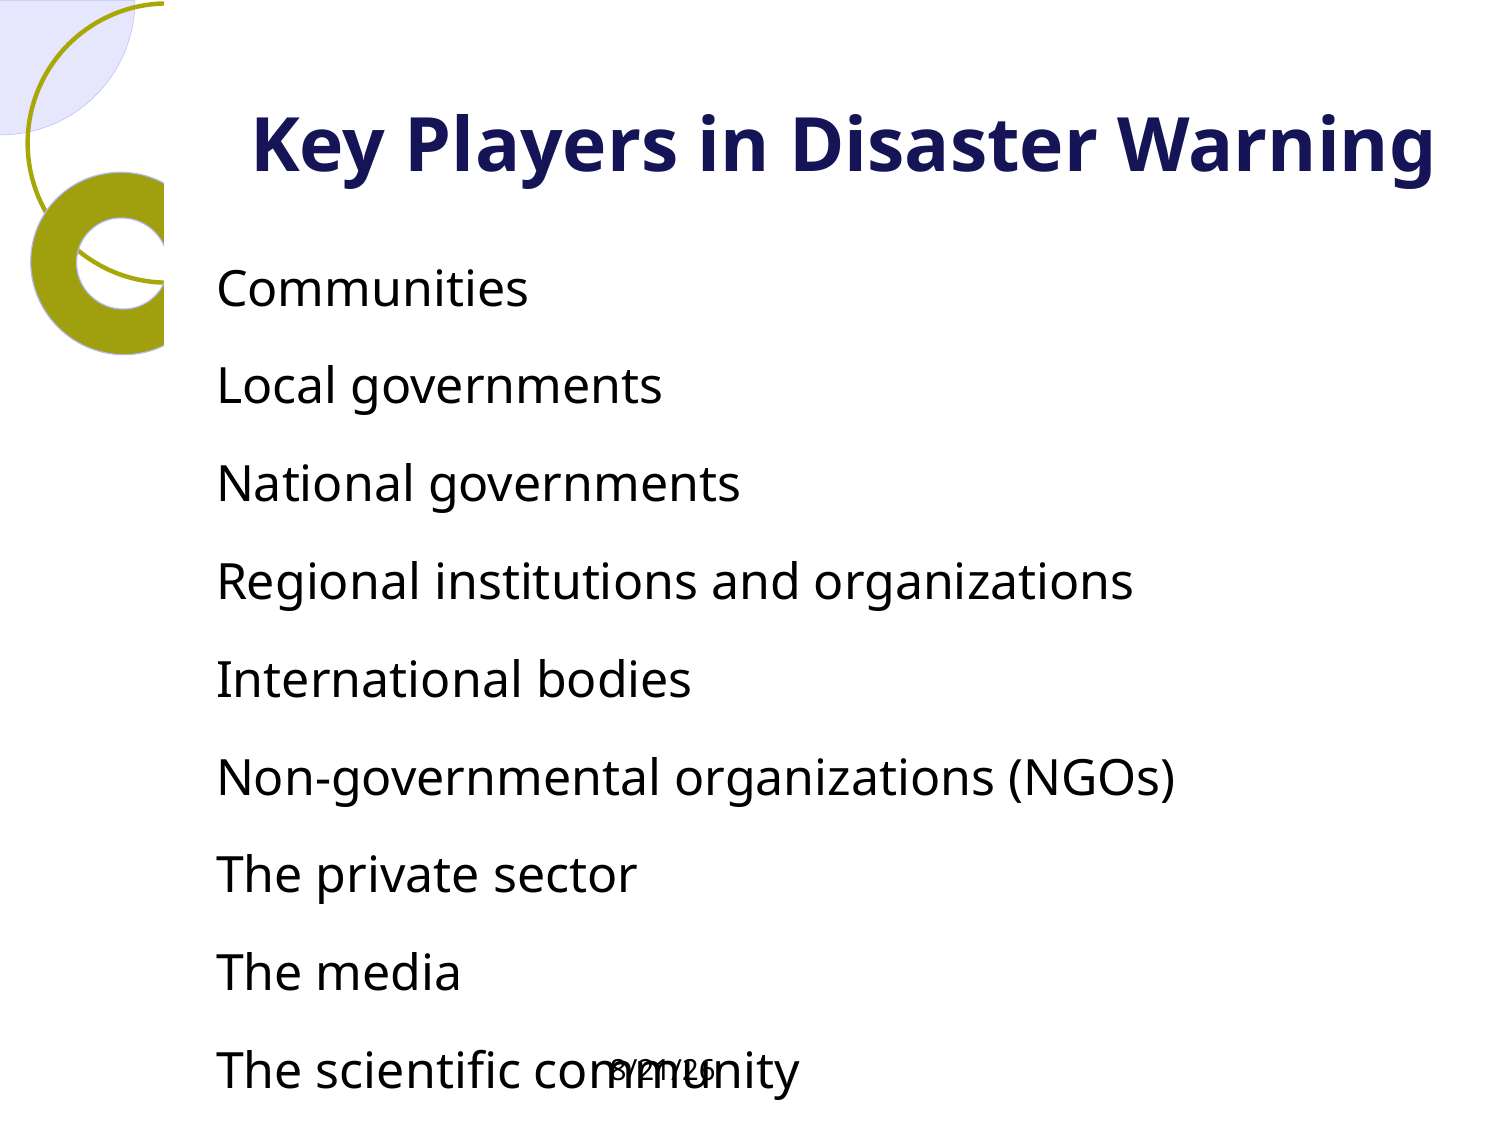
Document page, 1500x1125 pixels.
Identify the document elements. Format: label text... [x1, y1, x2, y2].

list Communities Local governments National governments Regional institutions and organizations International bodies Non-governmental organizations (NGOs) The private sector The media The scientific community [187, 237, 1466, 1109]
title Key Players in Disaster Warning [235, 33, 1466, 237]
